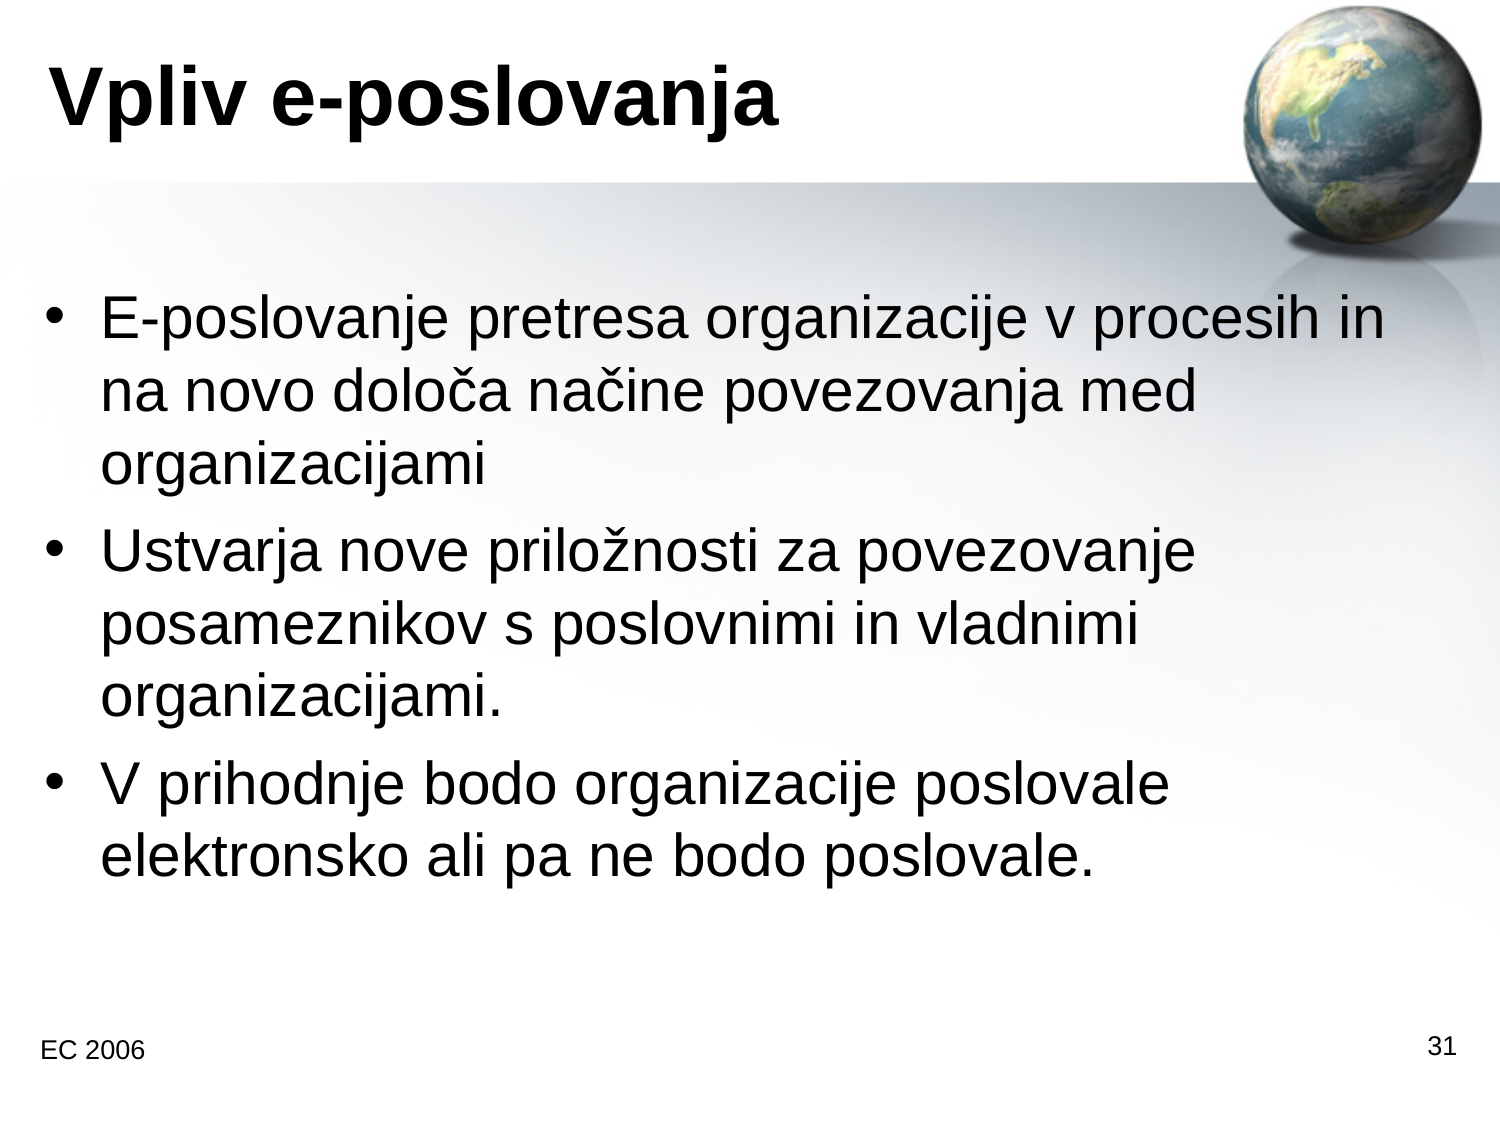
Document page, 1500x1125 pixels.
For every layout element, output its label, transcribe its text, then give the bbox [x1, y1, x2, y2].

list E-poslovanje pretresa organizacije v procesih in na novo določa načine povezovanja med organizacijami Ustvarja nove priložnosti za povezovanje posameznikov s poslovnimi in vladnimi organizacijami. V prihodnje bodo organizacije poslovale elektronsko ali pa ne bodo poslovale. [29, 271, 1471, 995]
title Vpliv e-poslovanja [33, 22, 1239, 162]
text_box <number> [1159, 1020, 1473, 1096]
picture [0, 0, 1500, 1125]
text_box EC 2006 [25, 1025, 338, 1101]
